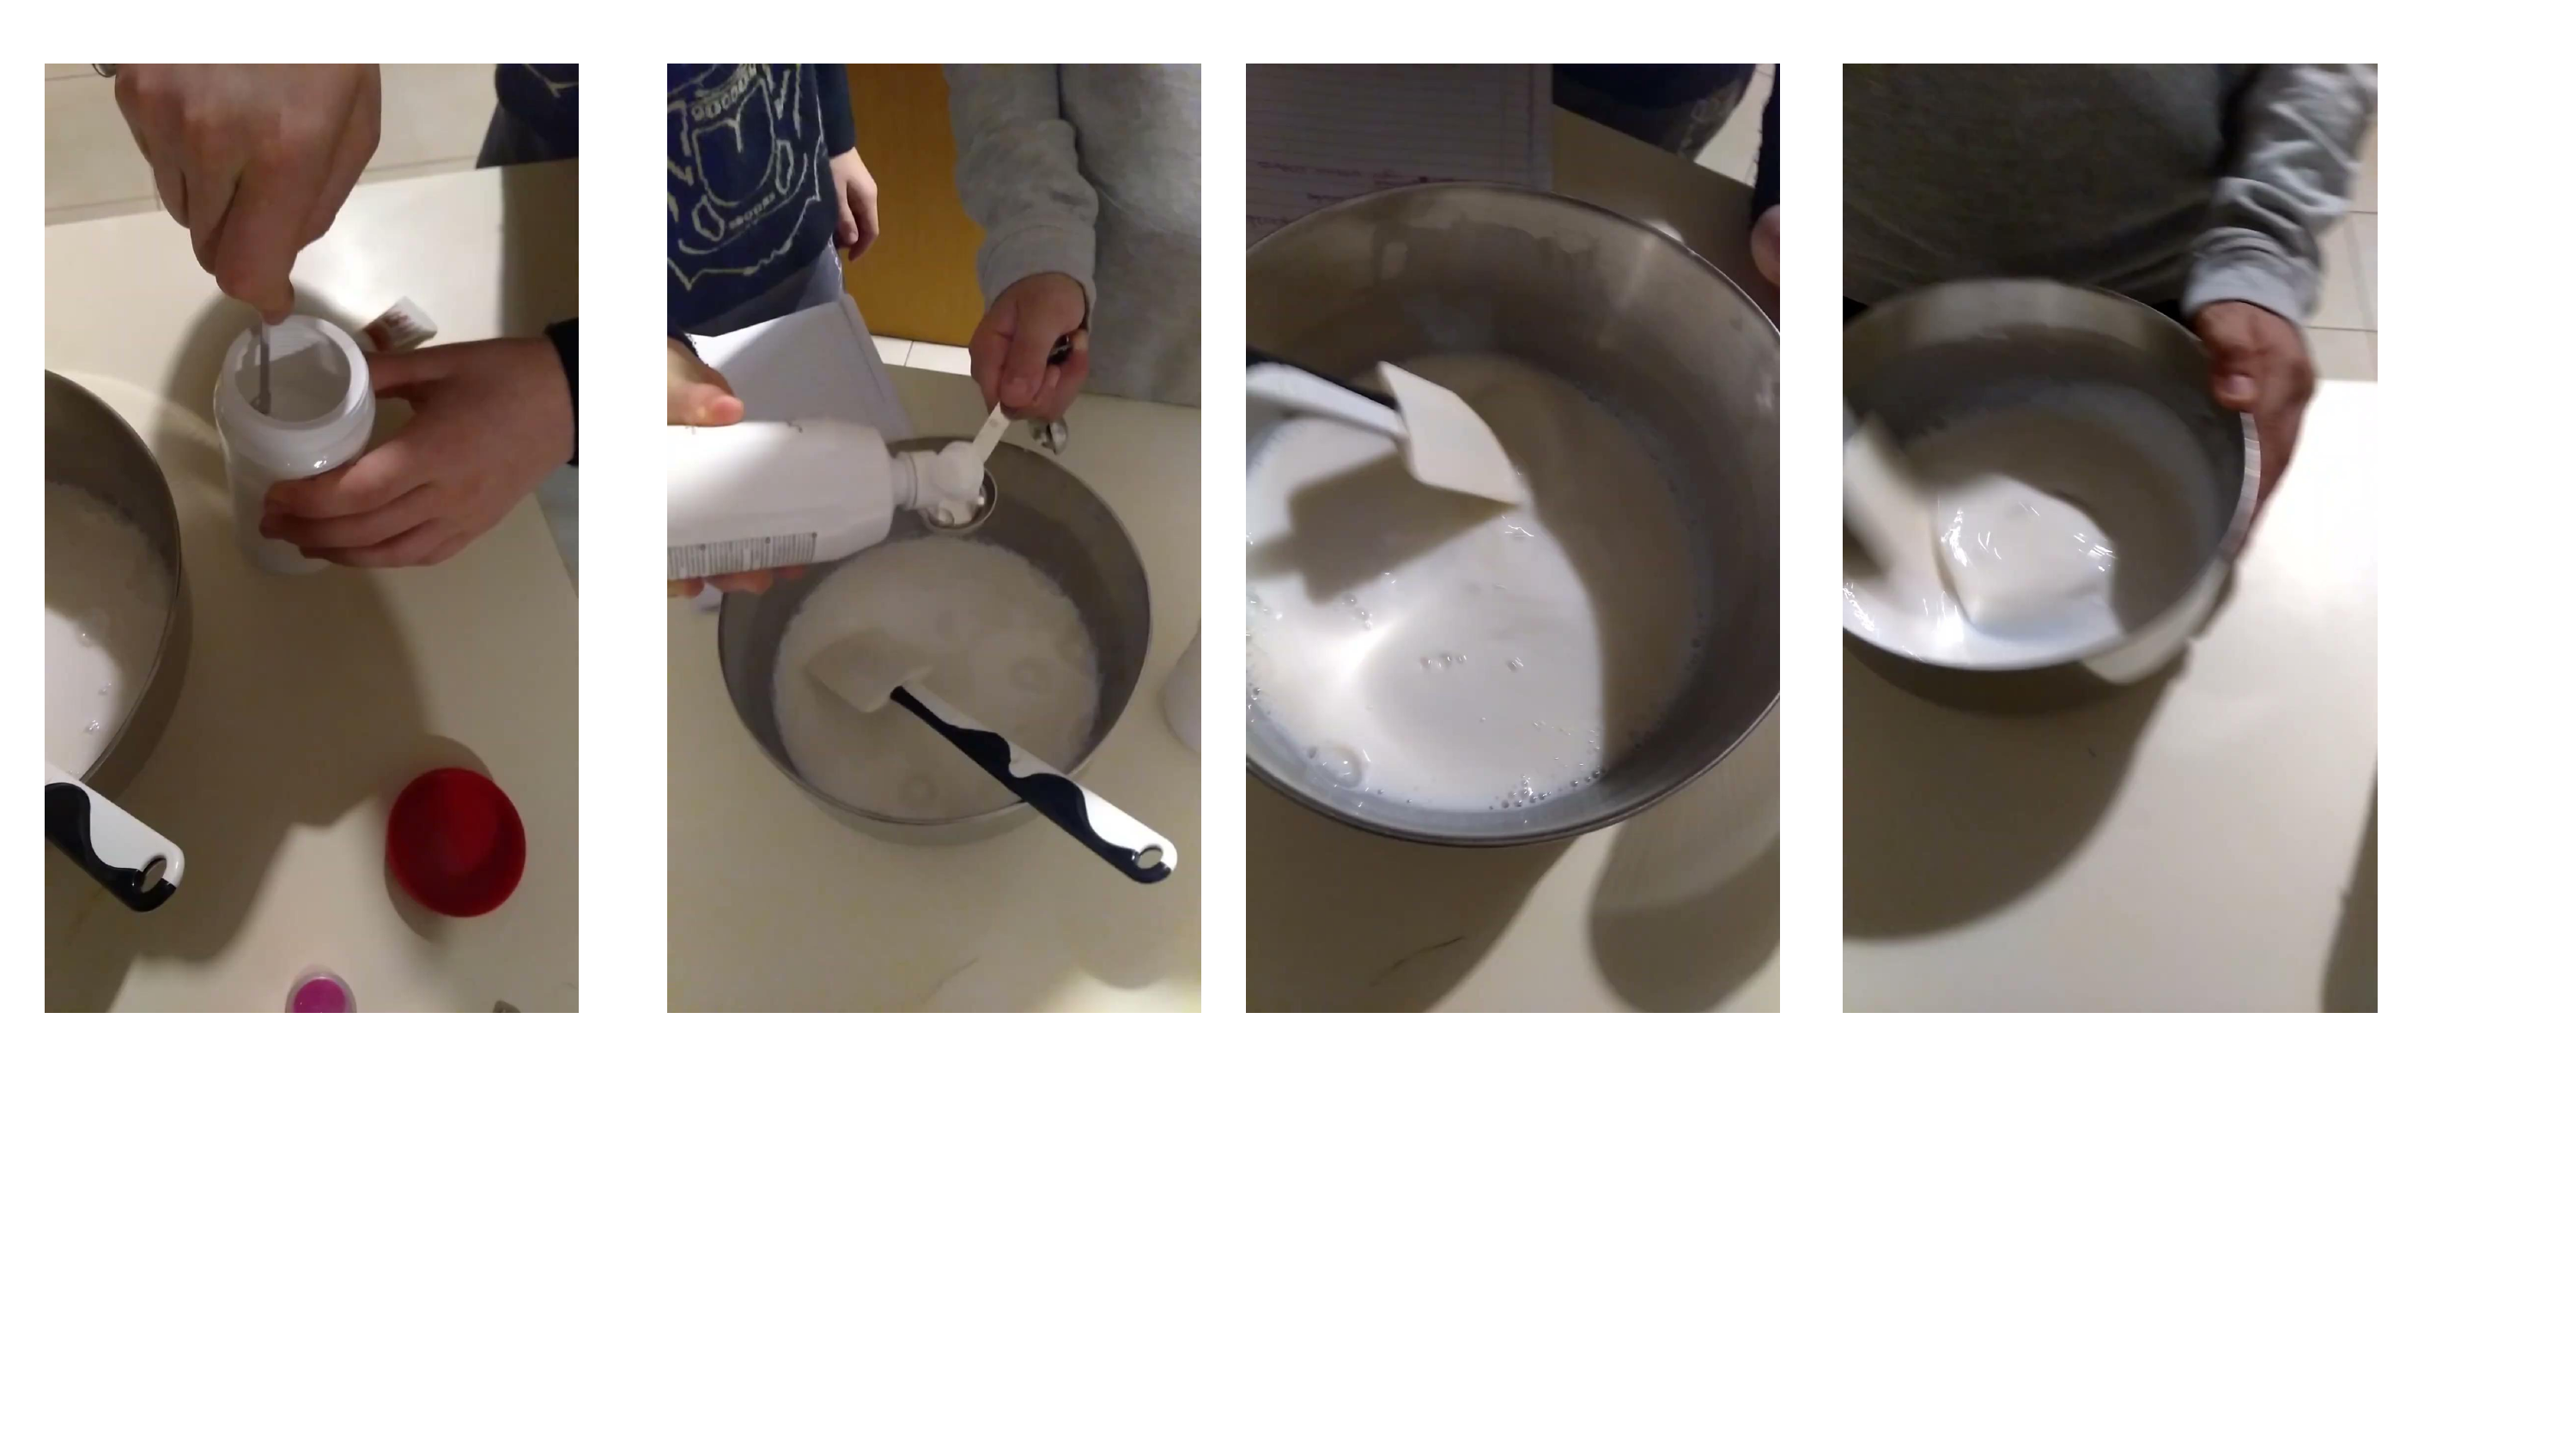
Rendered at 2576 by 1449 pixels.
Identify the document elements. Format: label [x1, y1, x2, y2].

picture [1246, 64, 1780, 1013]
picture [1843, 64, 2378, 1013]
picture [667, 64, 1201, 1013]
picture [45, 64, 579, 1013]
